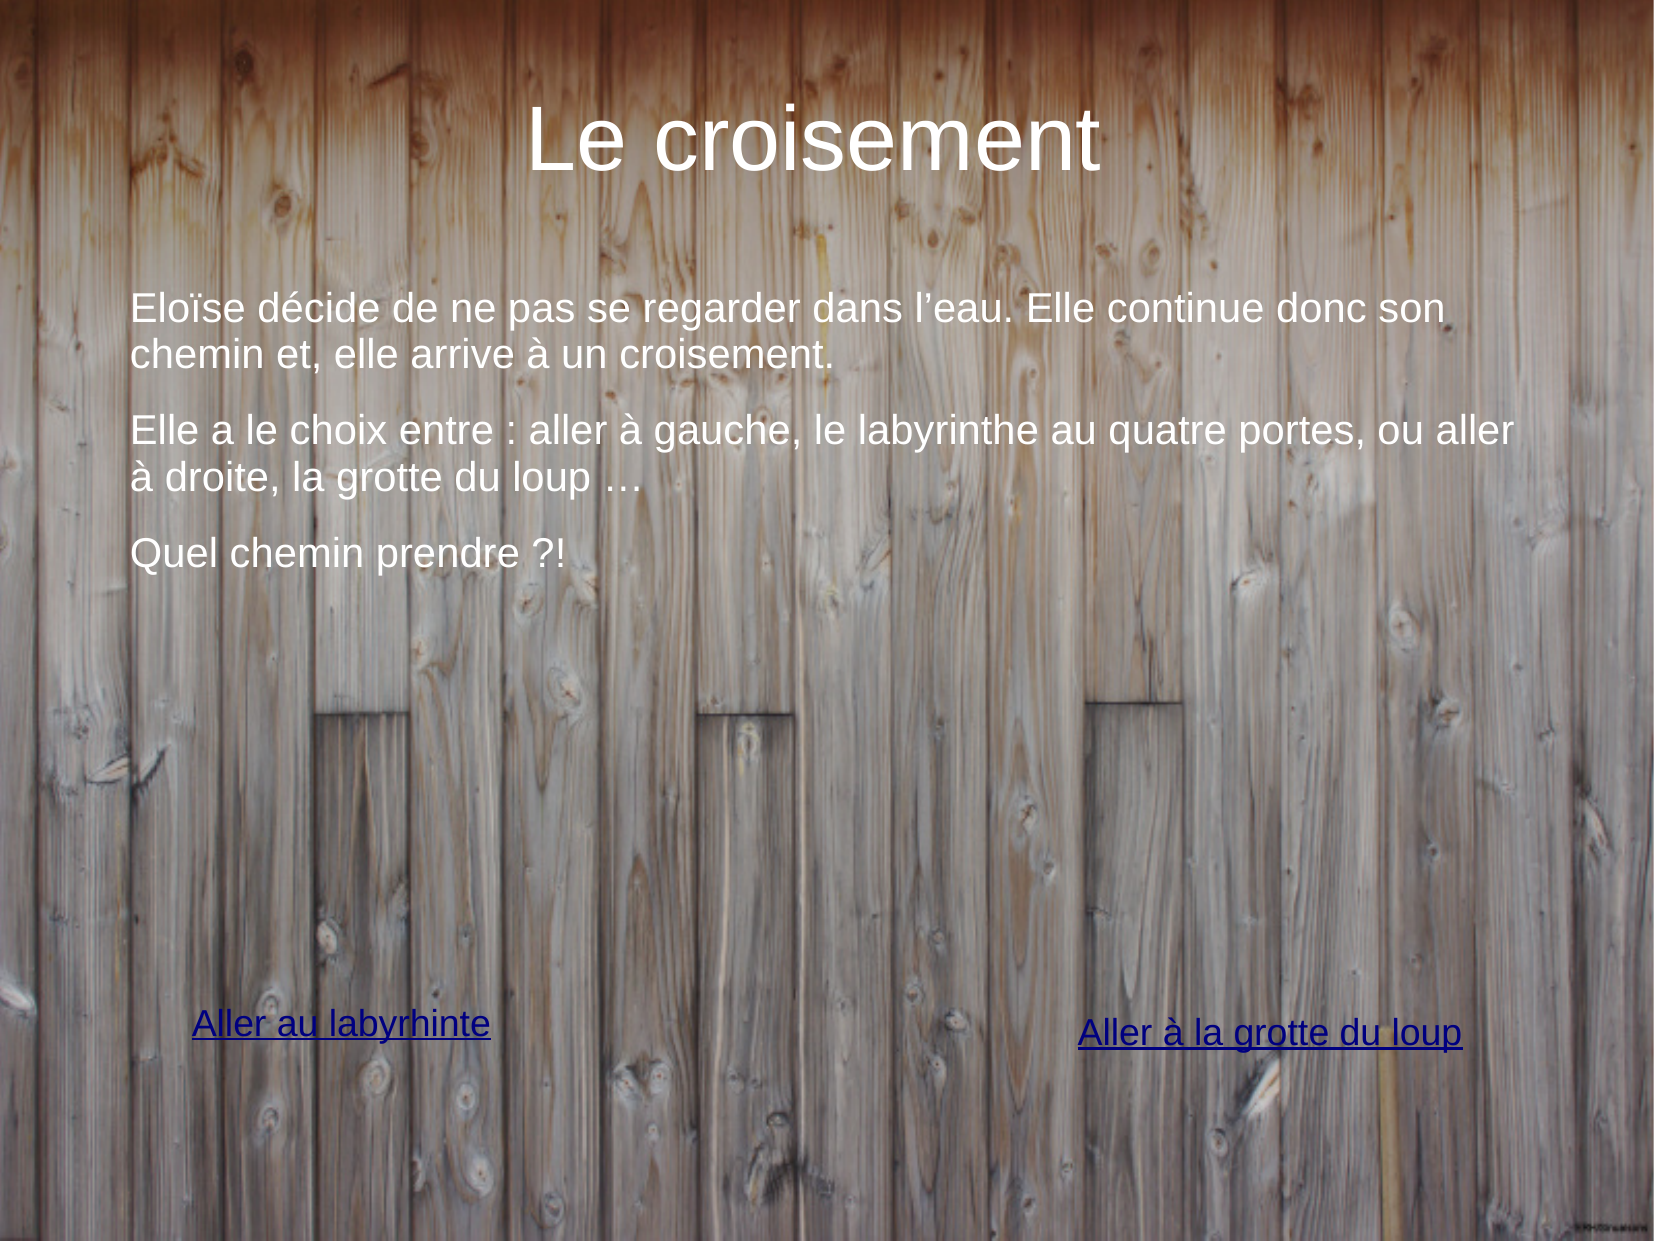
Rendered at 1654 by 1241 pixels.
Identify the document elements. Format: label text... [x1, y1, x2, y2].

text_box Aller au labyrhinte [177, 994, 520, 1052]
text_box Aller à la grotte du loup [1062, 1003, 1501, 1063]
list Eloïse décide de ne pas se regarder dans l’eau. Elle continue donc son chemin et, elle arrive à un croisement. Elle a le choix entre : aller à gauche, le labyrinthe au quatre portes, ou aller à droite, la grotte du loup … Quel chemin prendre ?! [59, 284, 1548, 1004]
title Le croisement [82, 35, 1571, 243]
picture [0, 0, 1654, 1241]
